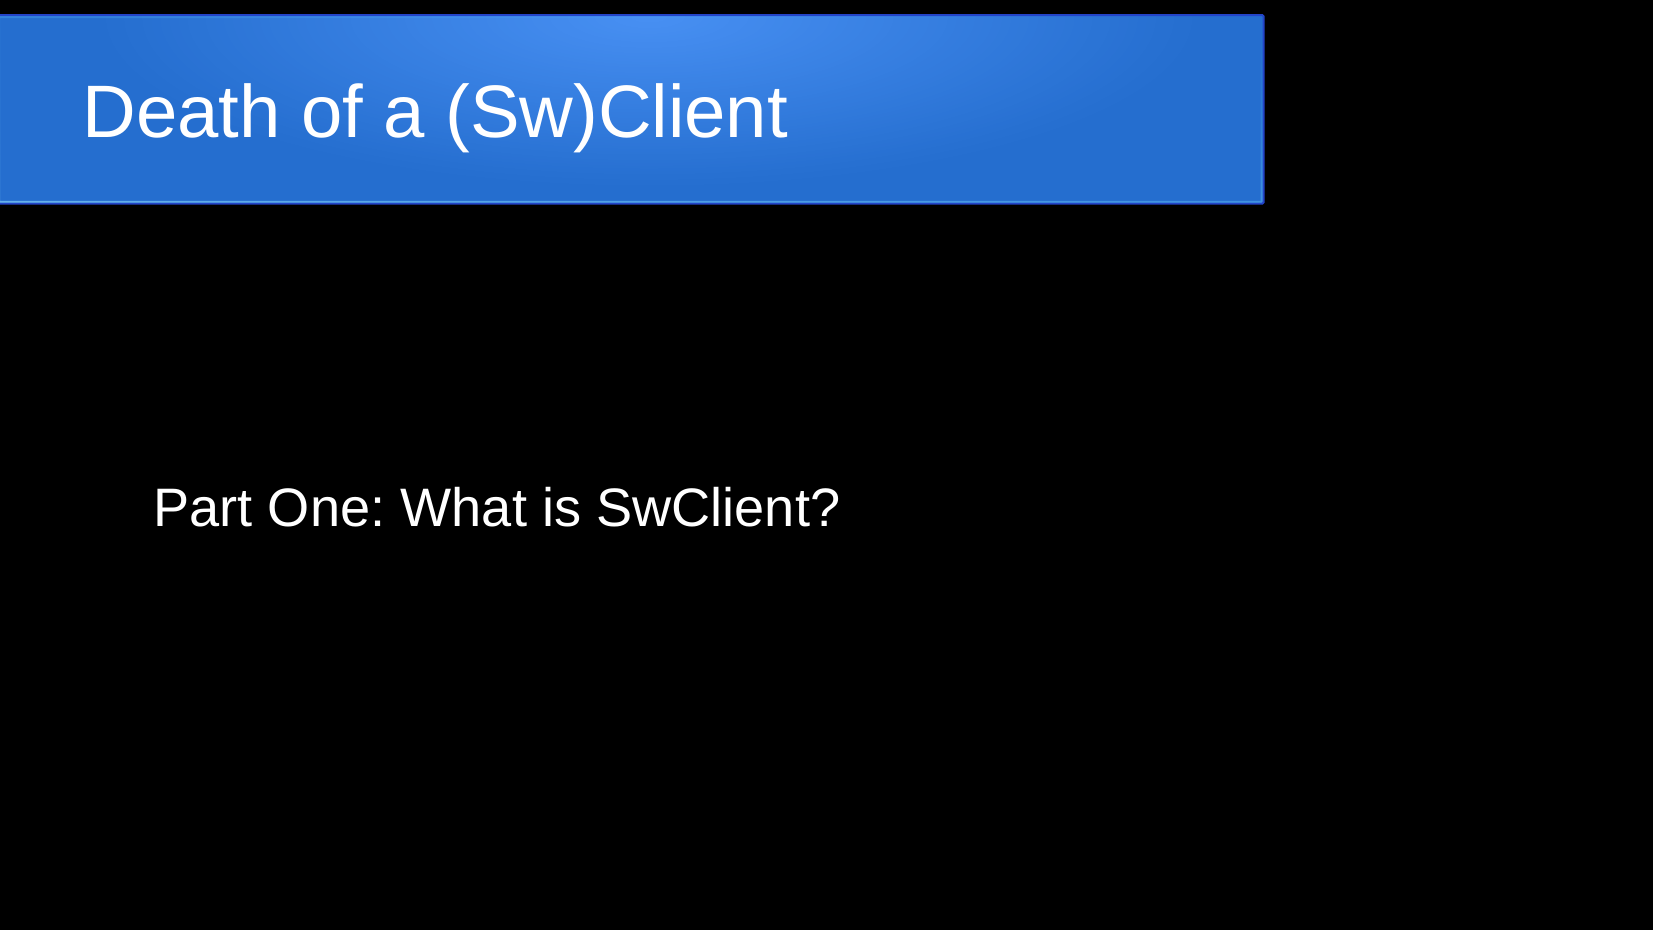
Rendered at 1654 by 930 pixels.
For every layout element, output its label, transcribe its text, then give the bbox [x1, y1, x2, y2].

list Part One: What is SwClient? [82, 224, 1571, 764]
title Death of a (Sw)Client [82, 35, 1234, 189]
